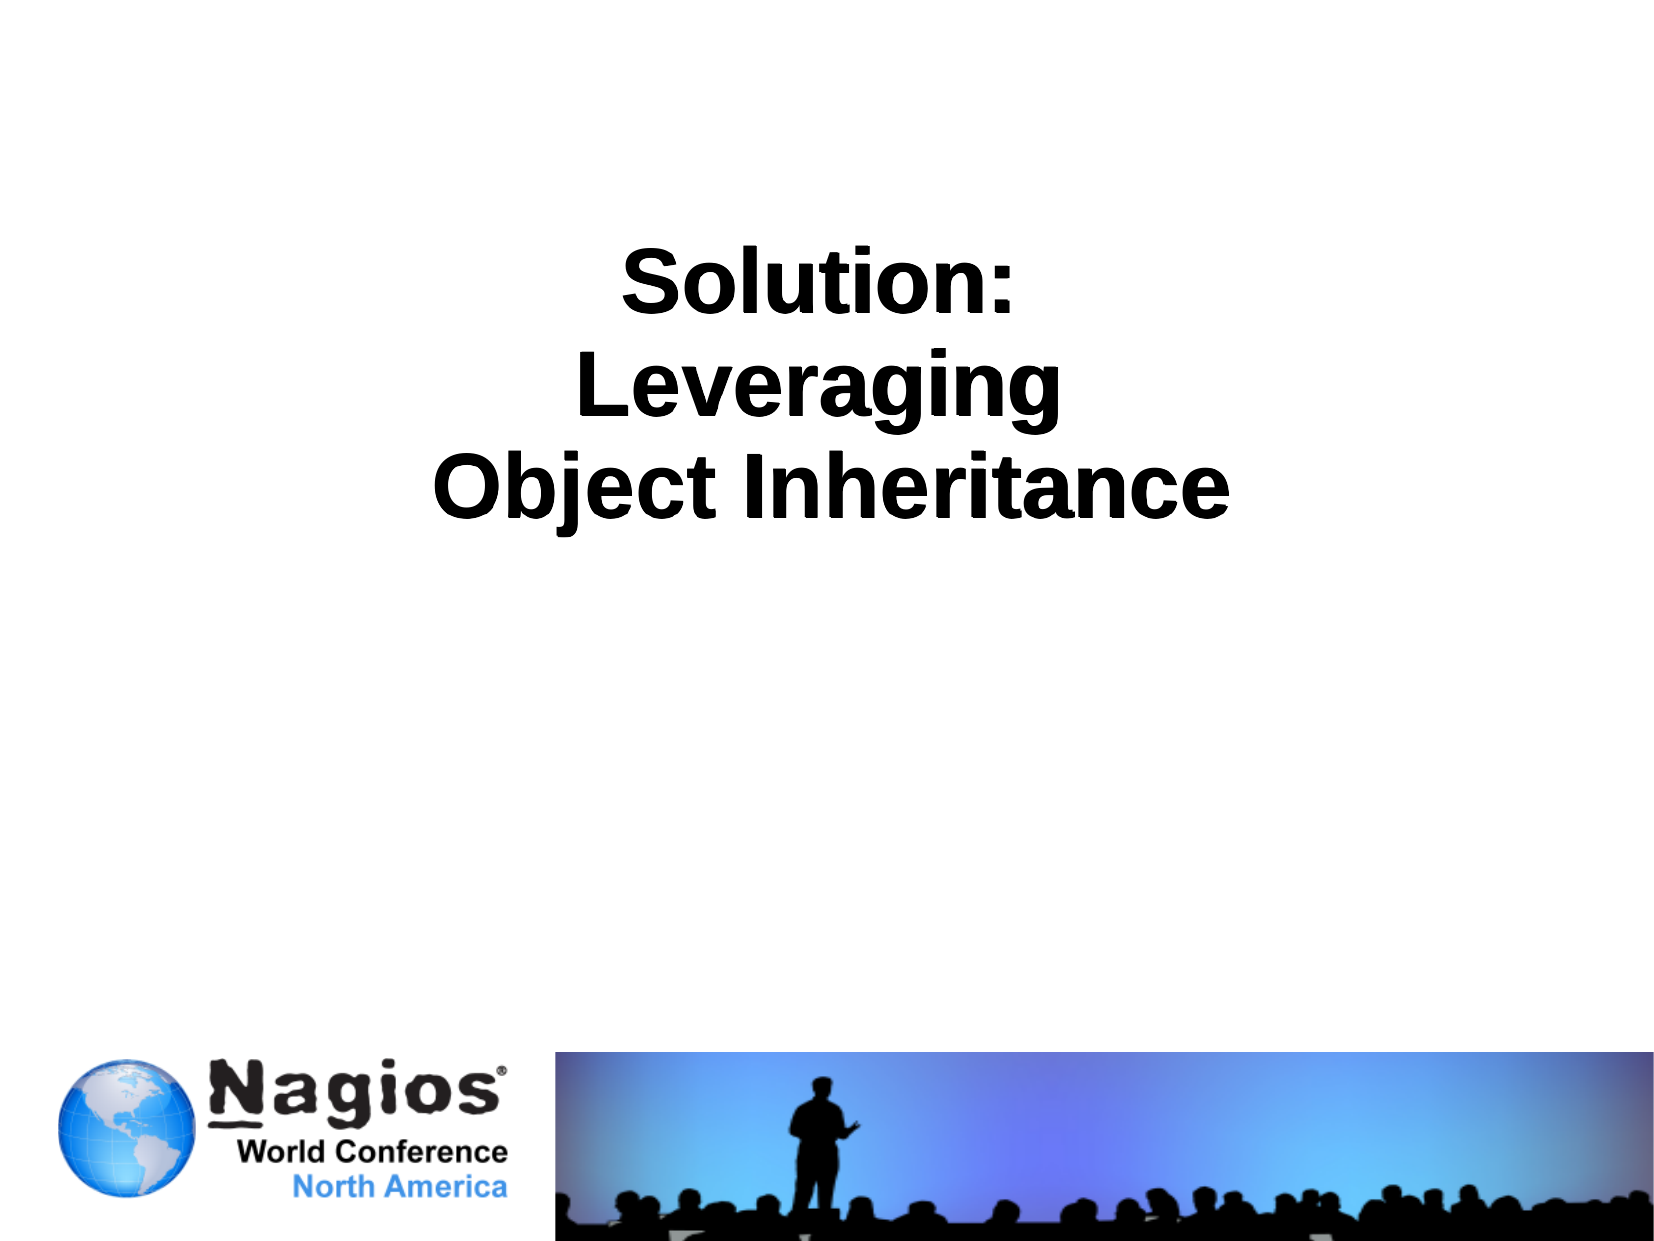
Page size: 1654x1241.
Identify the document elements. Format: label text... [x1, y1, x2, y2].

title Solution: Leveraging Object Inheritance [87, 229, 1576, 538]
picture [58, 1058, 509, 1228]
picture [555, 1052, 1654, 1241]
